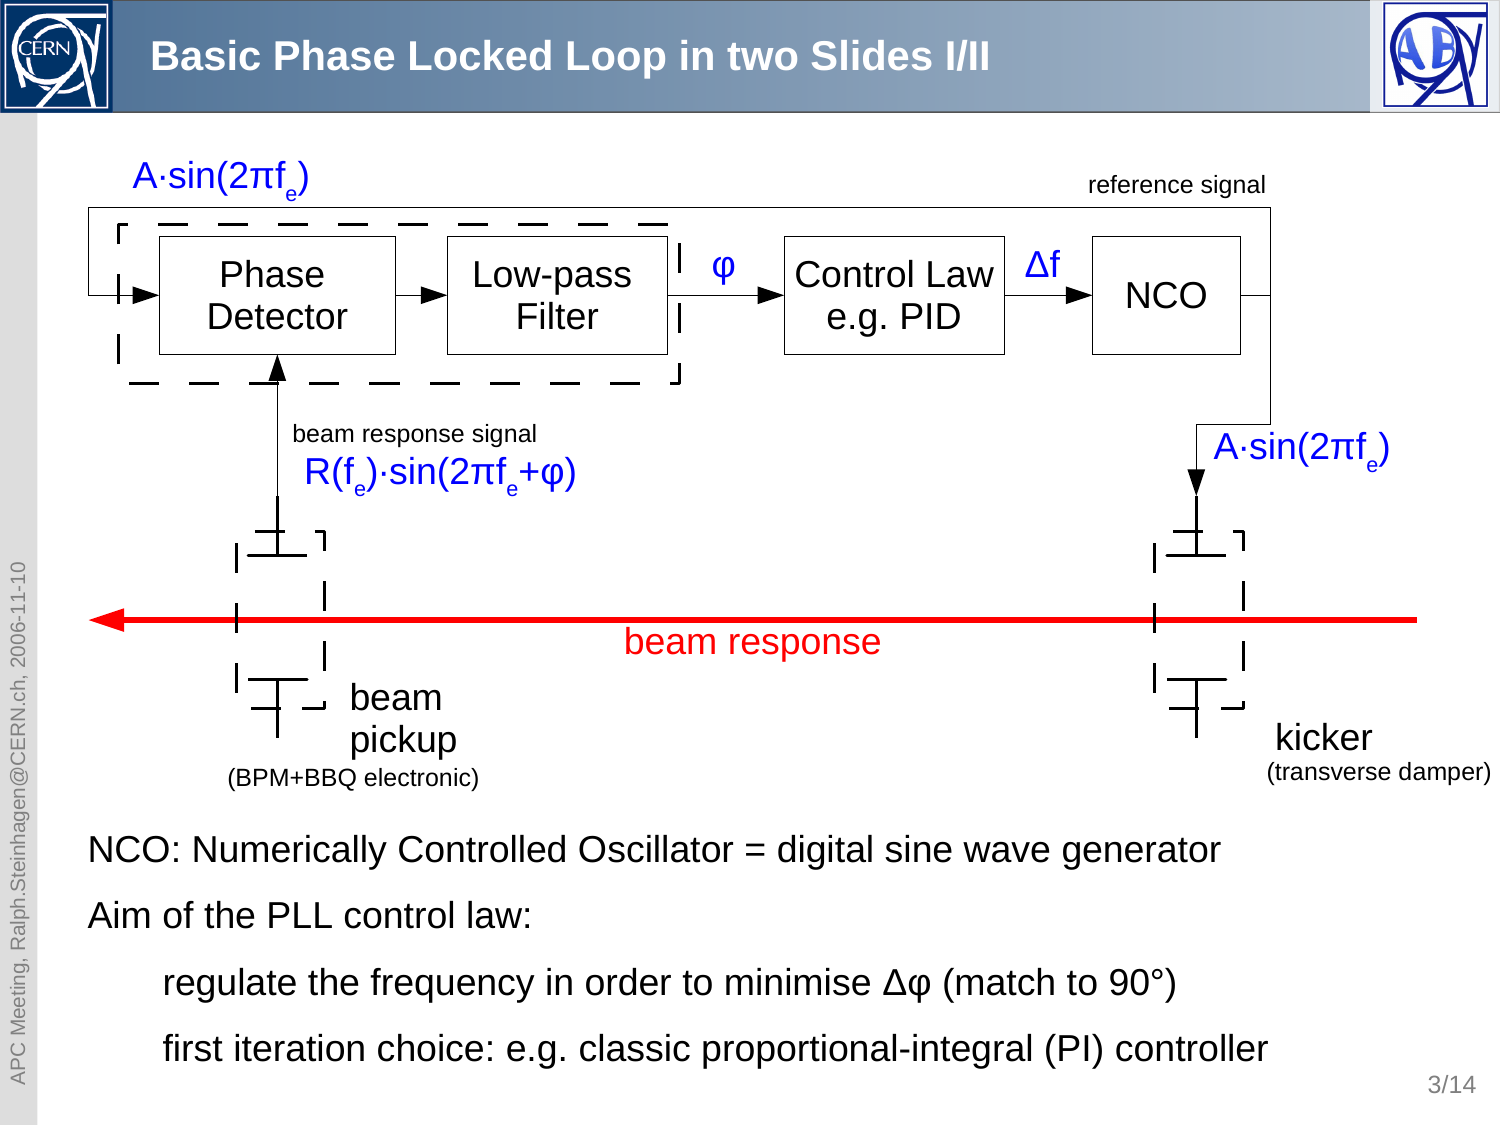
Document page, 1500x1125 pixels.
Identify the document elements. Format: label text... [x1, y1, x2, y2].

text_box R(fe)∙sin(2πfe+φ) [289, 442, 593, 509]
text_box Δf [1009, 236, 1076, 294]
text_box Control Law e.g. PID [784, 236, 1005, 355]
text_box A∙sin(2πfe) [117, 147, 325, 214]
text_box kicker [1260, 708, 1388, 750]
text_box (BPM+BBQ electronic) [212, 755, 495, 799]
text_box A∙sin(2πfe) [1198, 418, 1406, 485]
text_box beam pickup [334, 668, 473, 755]
text_box reference signal [1073, 163, 1282, 207]
picture [1382, 1, 1489, 108]
text_box Phase Detector [159, 236, 396, 355]
text_box φ [696, 236, 751, 294]
title Basic Phase Locked Loop in two Slides I/II [150, 0, 1201, 113]
list NCO: Numerically Controlled Oscillator = digital sine wave generator Aim of the PLL control law: regulate the frequency in order to minimise Δφ (match to 90°) first iteration choice: e.g. classic proportional-integral (PI) controller [87, 826, 1438, 1070]
text_box beam response signal [277, 411, 553, 455]
picture [0, 0, 113, 113]
text_box (transverse damper) [1251, 750, 1500, 793]
text_box Low-pass Filter [447, 236, 668, 355]
text_box NCO [1092, 236, 1241, 355]
